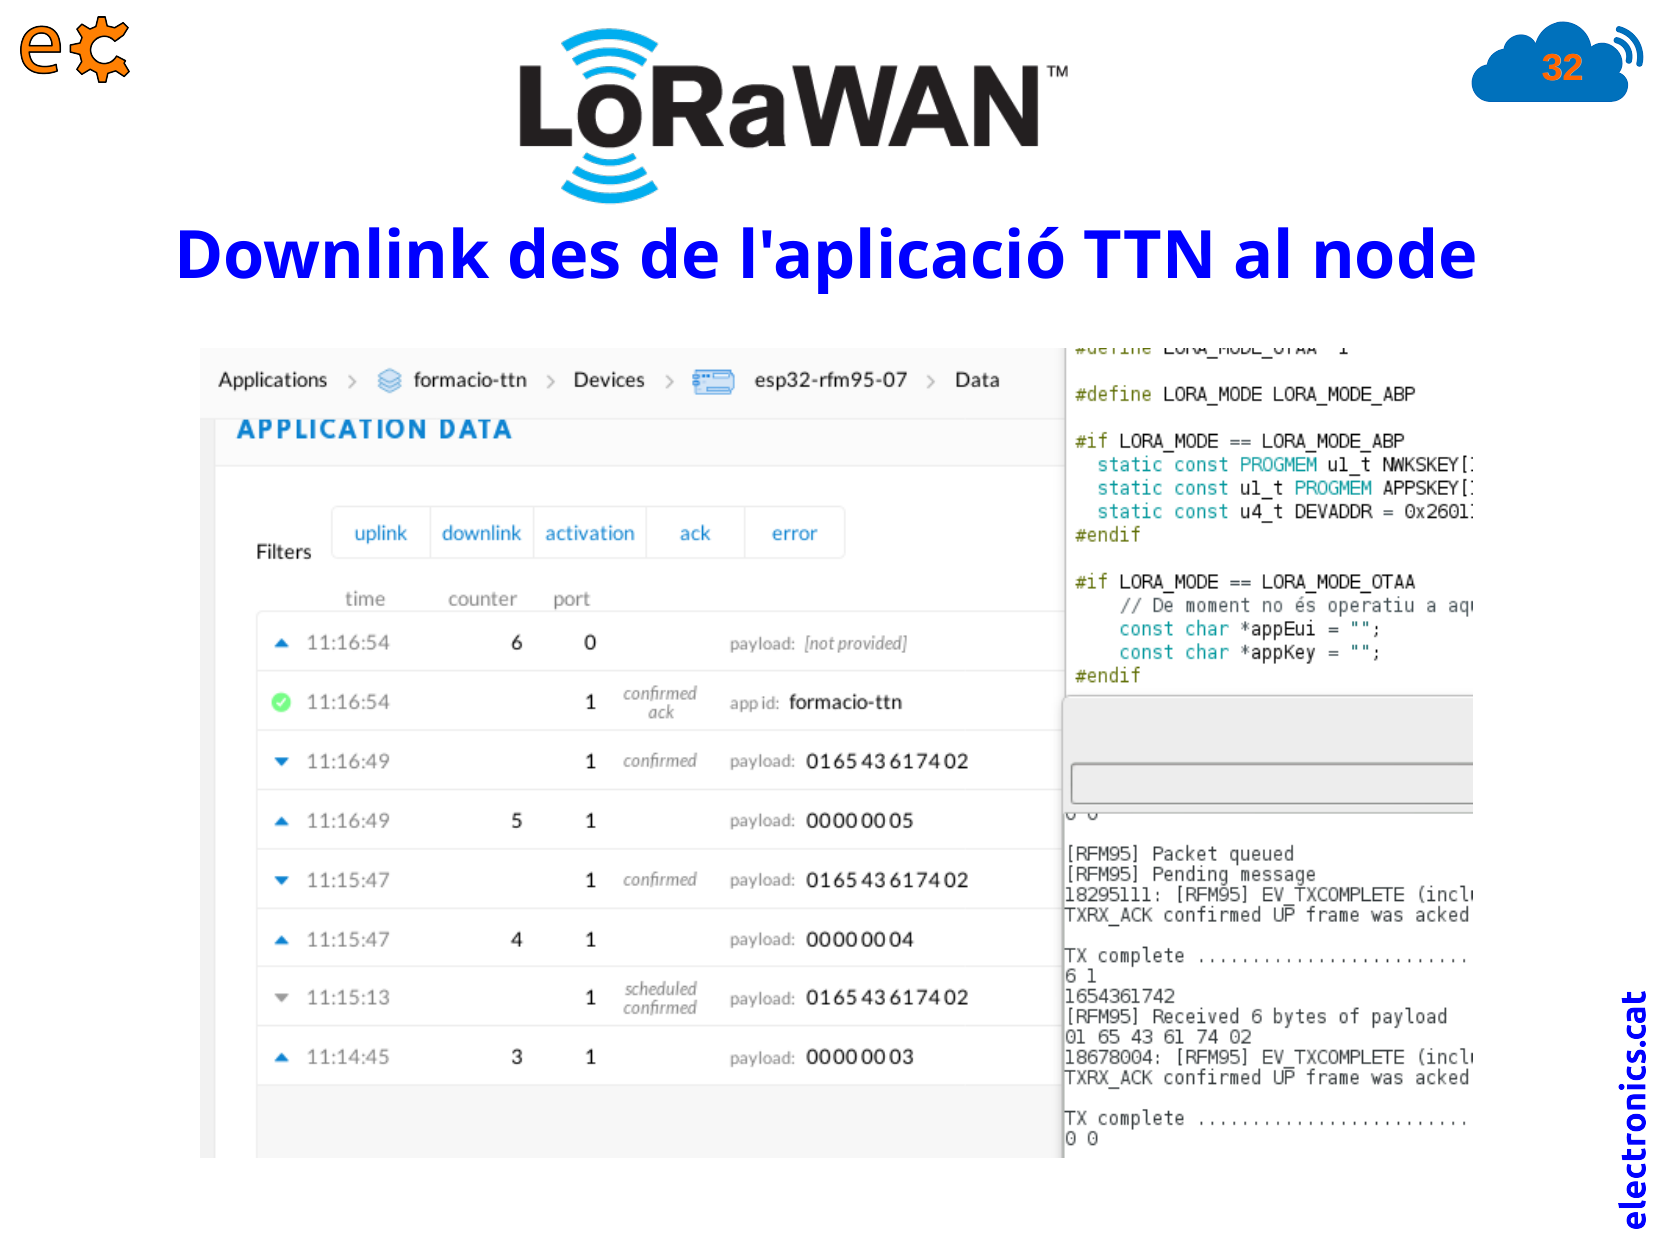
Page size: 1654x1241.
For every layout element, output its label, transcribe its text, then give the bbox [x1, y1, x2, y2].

picture [20, 16, 130, 83]
picture [1464, 16, 1650, 106]
picture [200, 348, 1473, 1158]
text_box Downlink des de l'aplicació TTN al node [23, 175, 1630, 331]
text_box <número> [1526, 38, 1654, 109]
picture [1618, 991, 1646, 1229]
picture [405, 0, 1146, 175]
